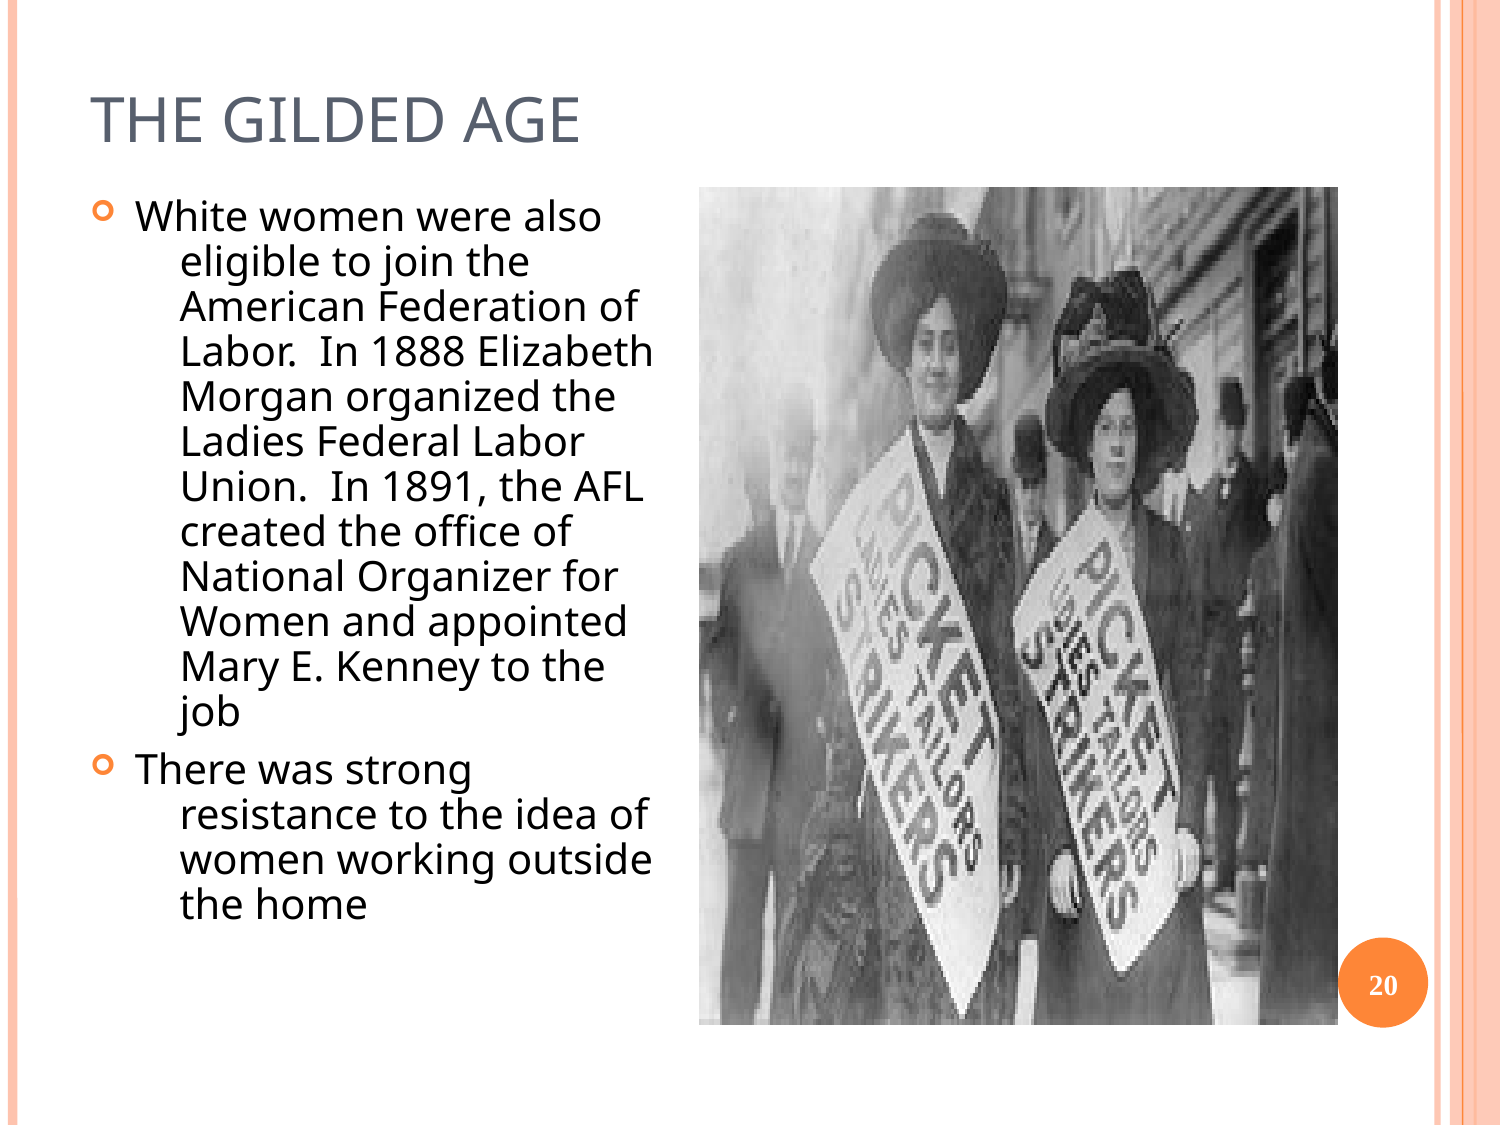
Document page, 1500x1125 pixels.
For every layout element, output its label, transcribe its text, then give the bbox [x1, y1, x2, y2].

title The Gilded Age [75, 45, 1300, 163]
list White women were also eligible to join the American Federation of Labor. In 1888 Elizabeth Morgan organized the Ladies Federal Labor Union. In 1891, the AFL created the office of National Organizer for Women and appointed Mary E. Kenney to the job There was strong resistance to the idea of women working outside the home [75, 187, 676, 1013]
picture [699, 187, 1338, 1026]
text_box [1333, 940, 1434, 1027]
